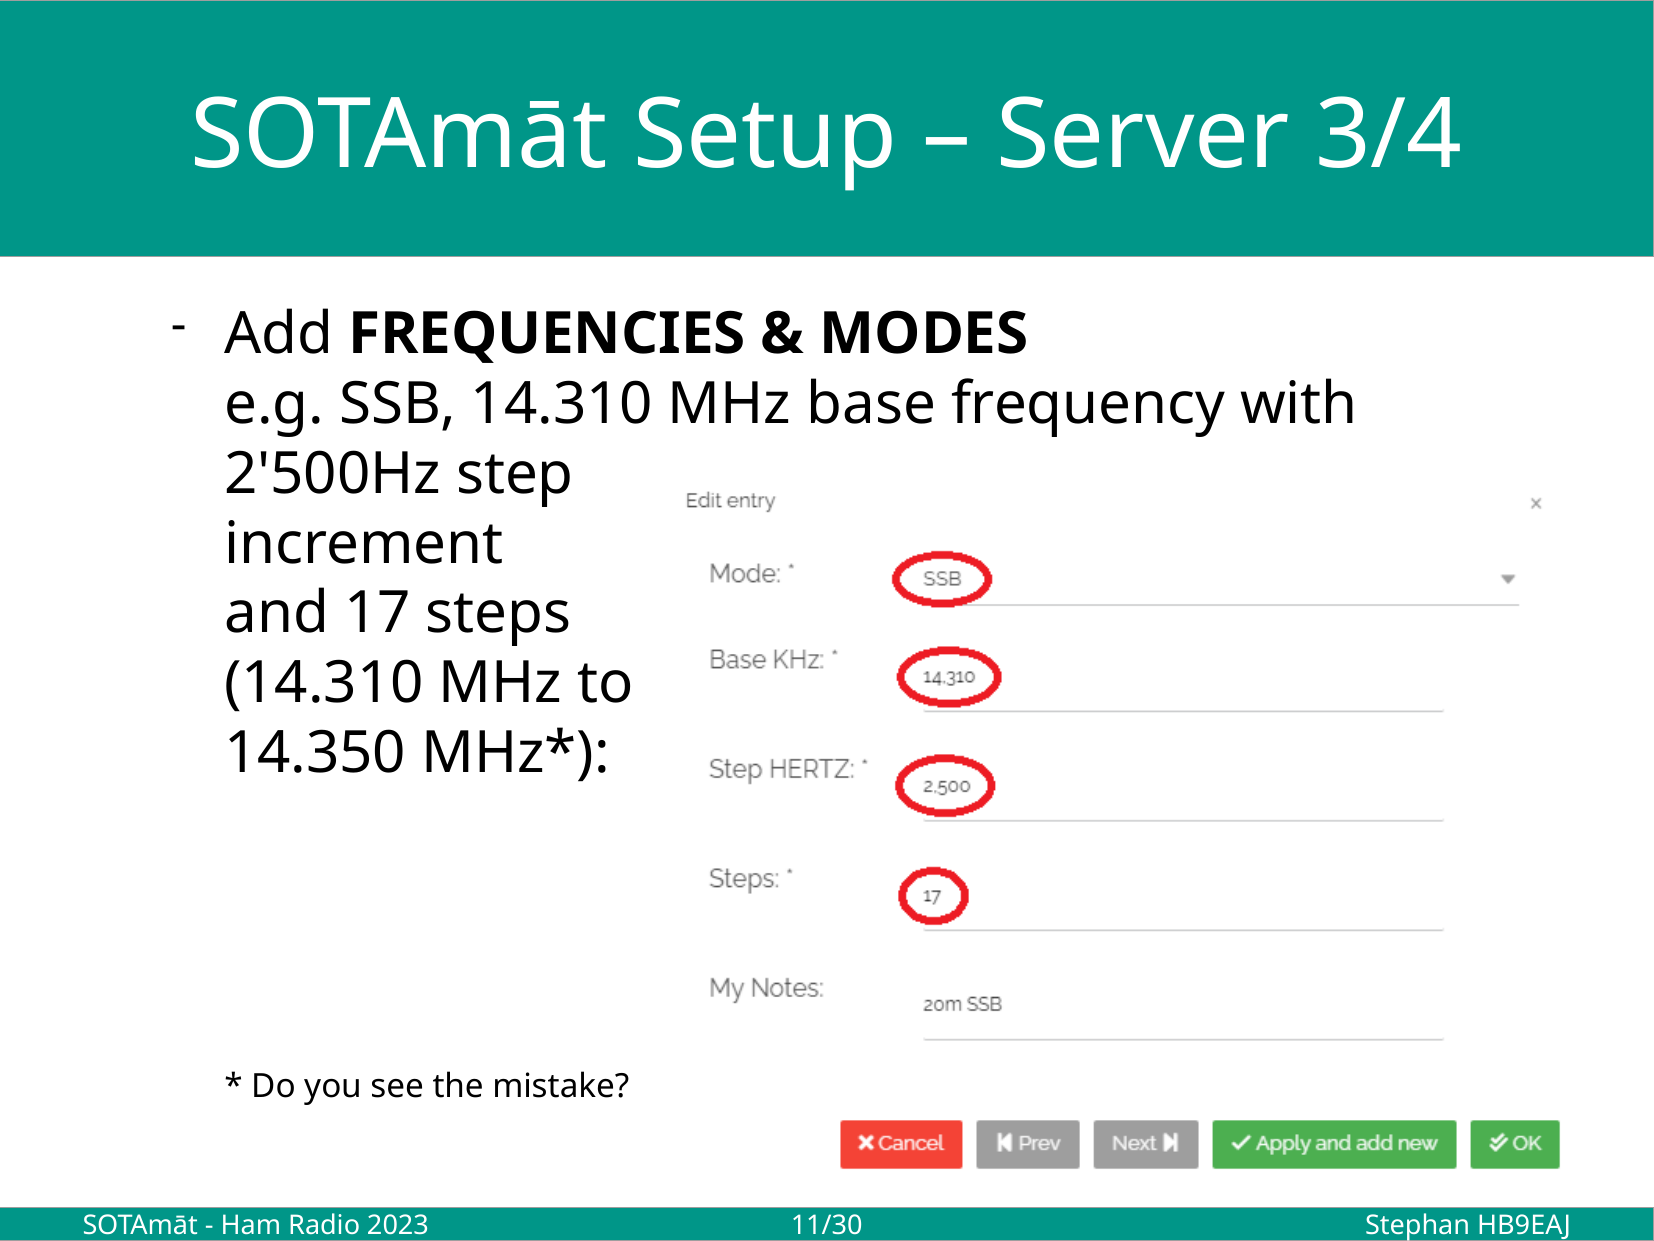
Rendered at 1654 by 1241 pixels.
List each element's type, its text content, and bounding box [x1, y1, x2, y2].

list Add FREQUENCIES & MODES e.g. SSB, 14.310 MHz base frequency with 2'500Hz step increment and 17 steps (14.310 MHz to 14.350 MHz*): * Do you see the mistake? [82, 295, 1571, 1181]
title SOTAmāt Setup – Server 3/4 [82, 0, 1571, 257]
picture [675, 481, 1571, 1181]
